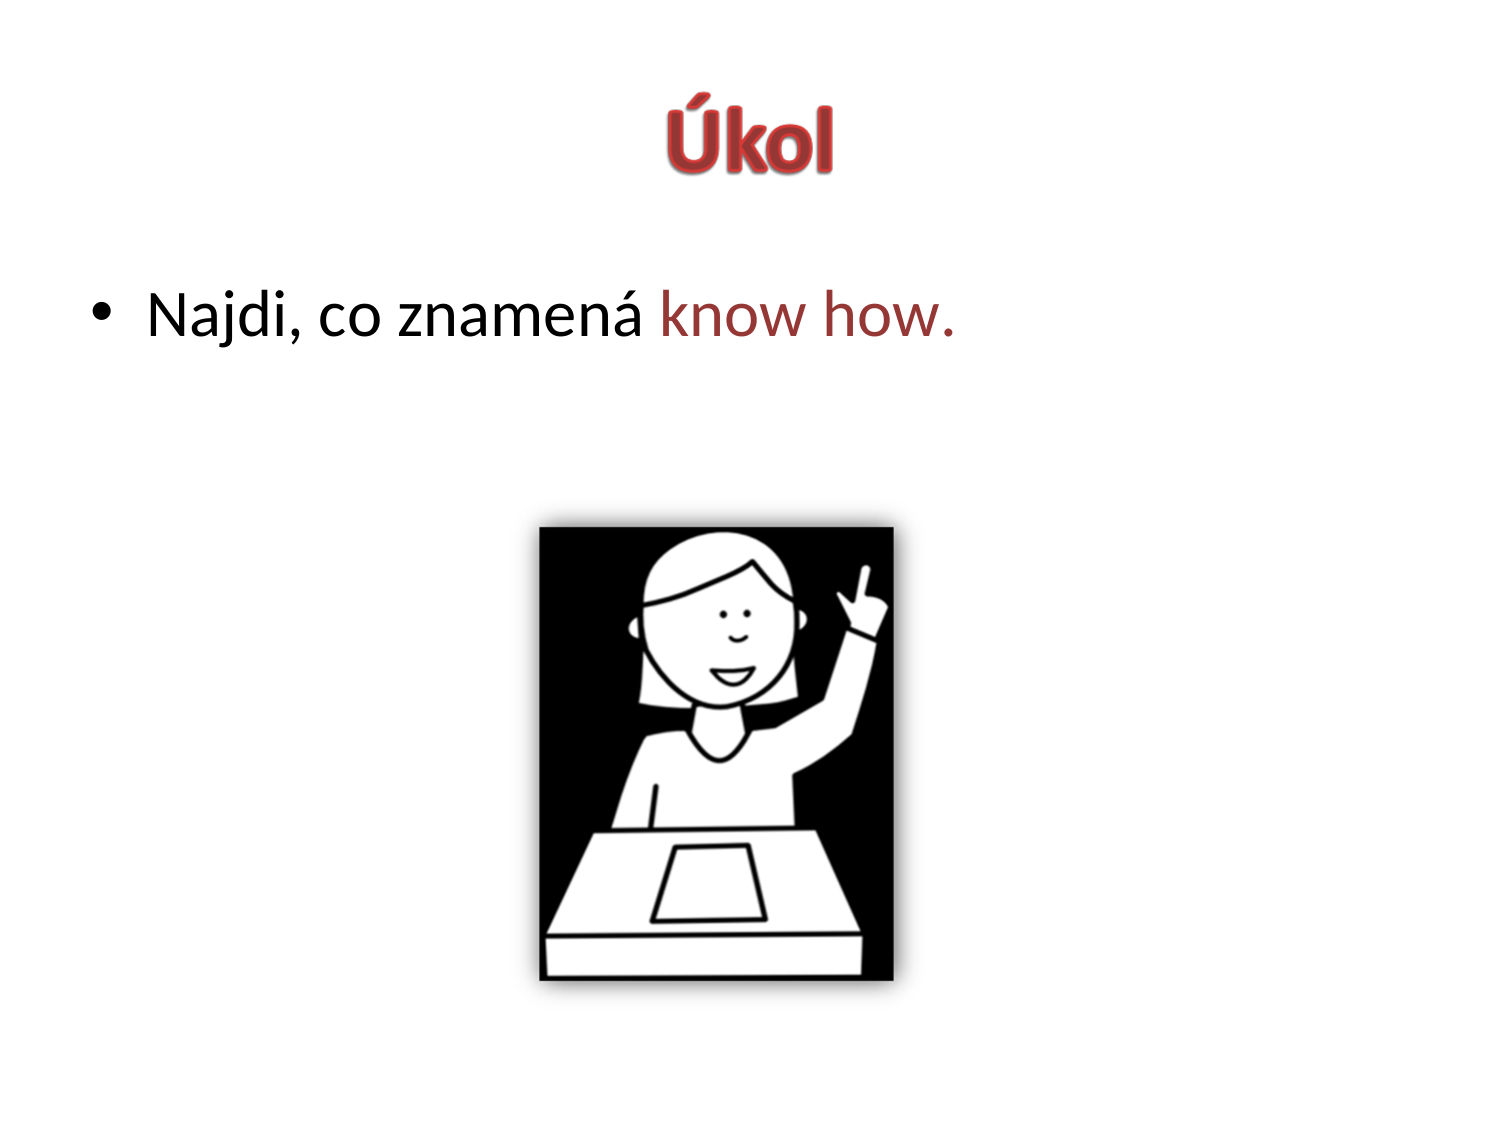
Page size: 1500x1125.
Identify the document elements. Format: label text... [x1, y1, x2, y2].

list Najdi, co znamená know how. [75, 262, 1426, 1005]
picture [501, 491, 932, 1017]
picture [75, 44, 1426, 234]
